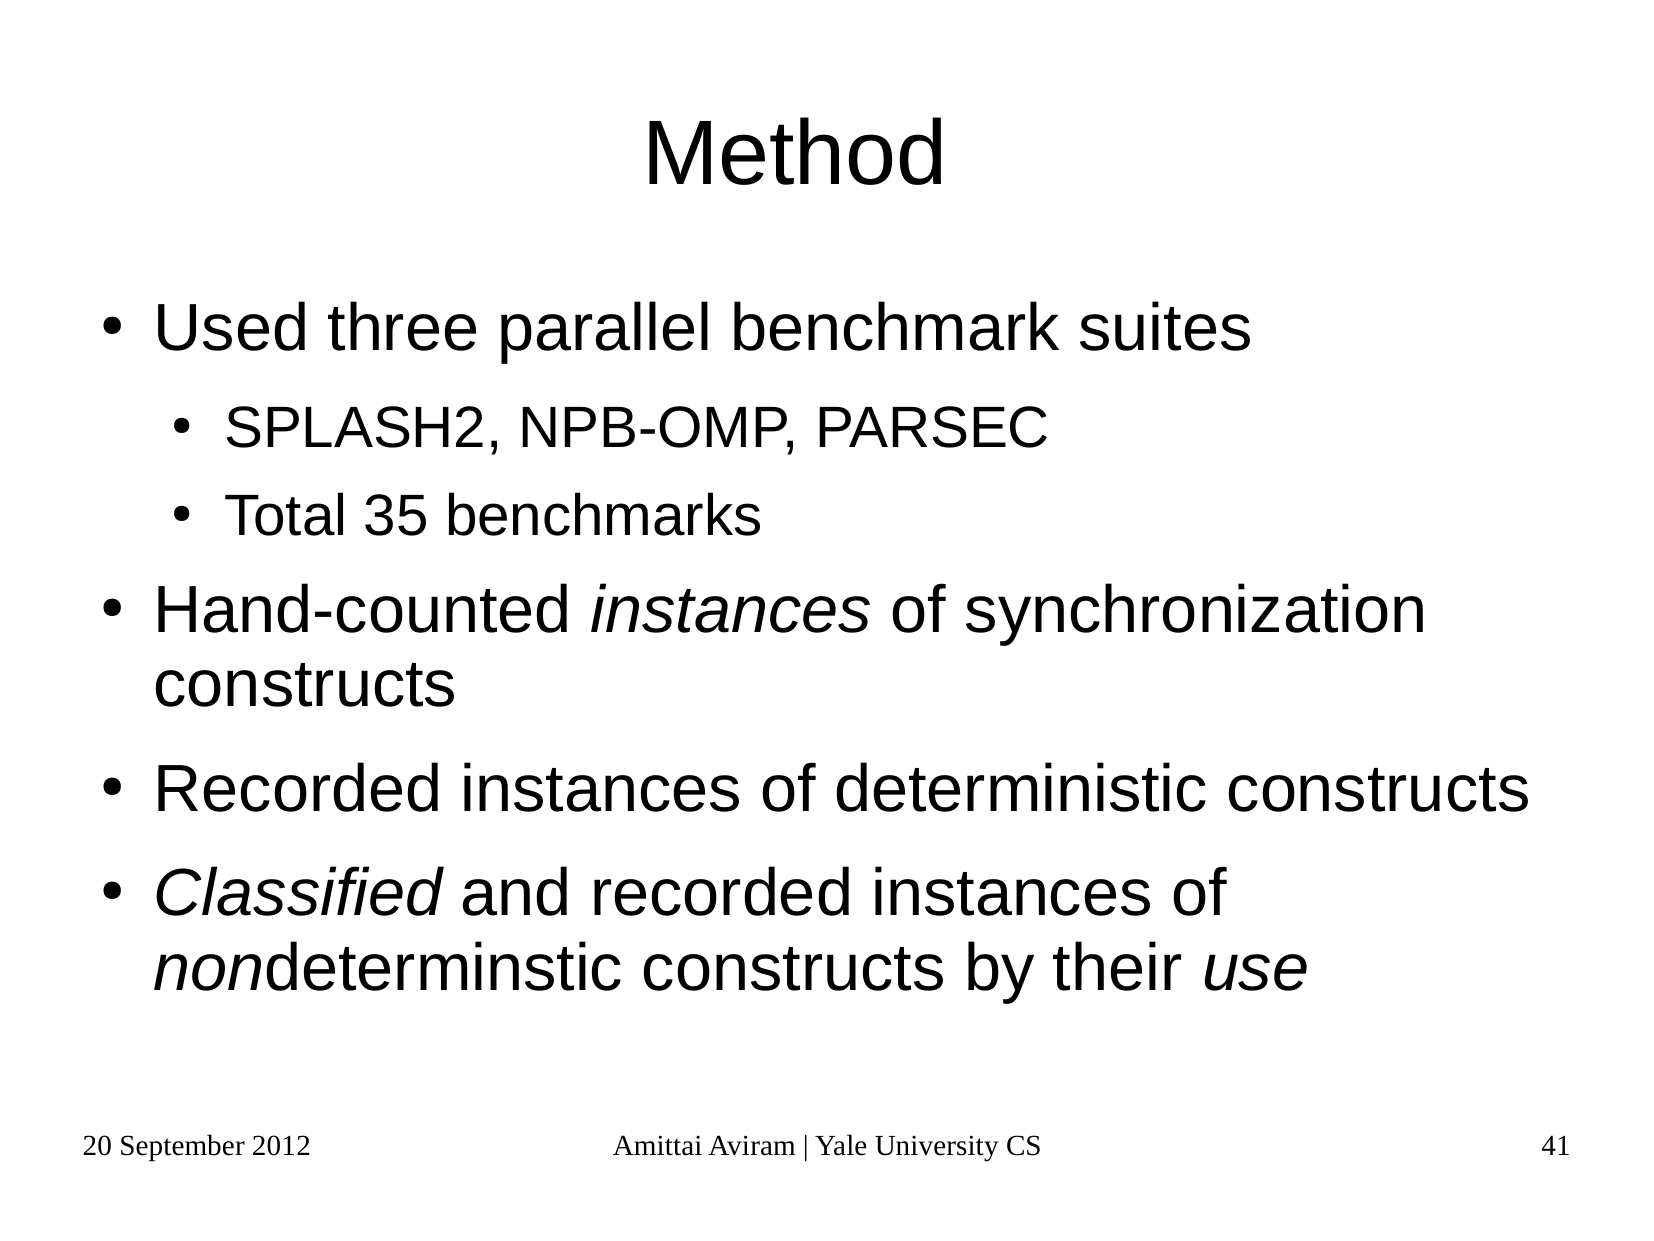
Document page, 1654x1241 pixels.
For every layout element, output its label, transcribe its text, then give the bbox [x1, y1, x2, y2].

list Used three parallel benchmark suites SPLASH2, NPB-OMP, PARSEC Total 35 benchmarks Hand-counted instances of synchronization constructs Recorded instances of deterministic constructs Classified and recorded instances of nondeterminstic constructs by their use [82, 290, 1571, 1109]
title Method [82, 49, 1571, 257]
